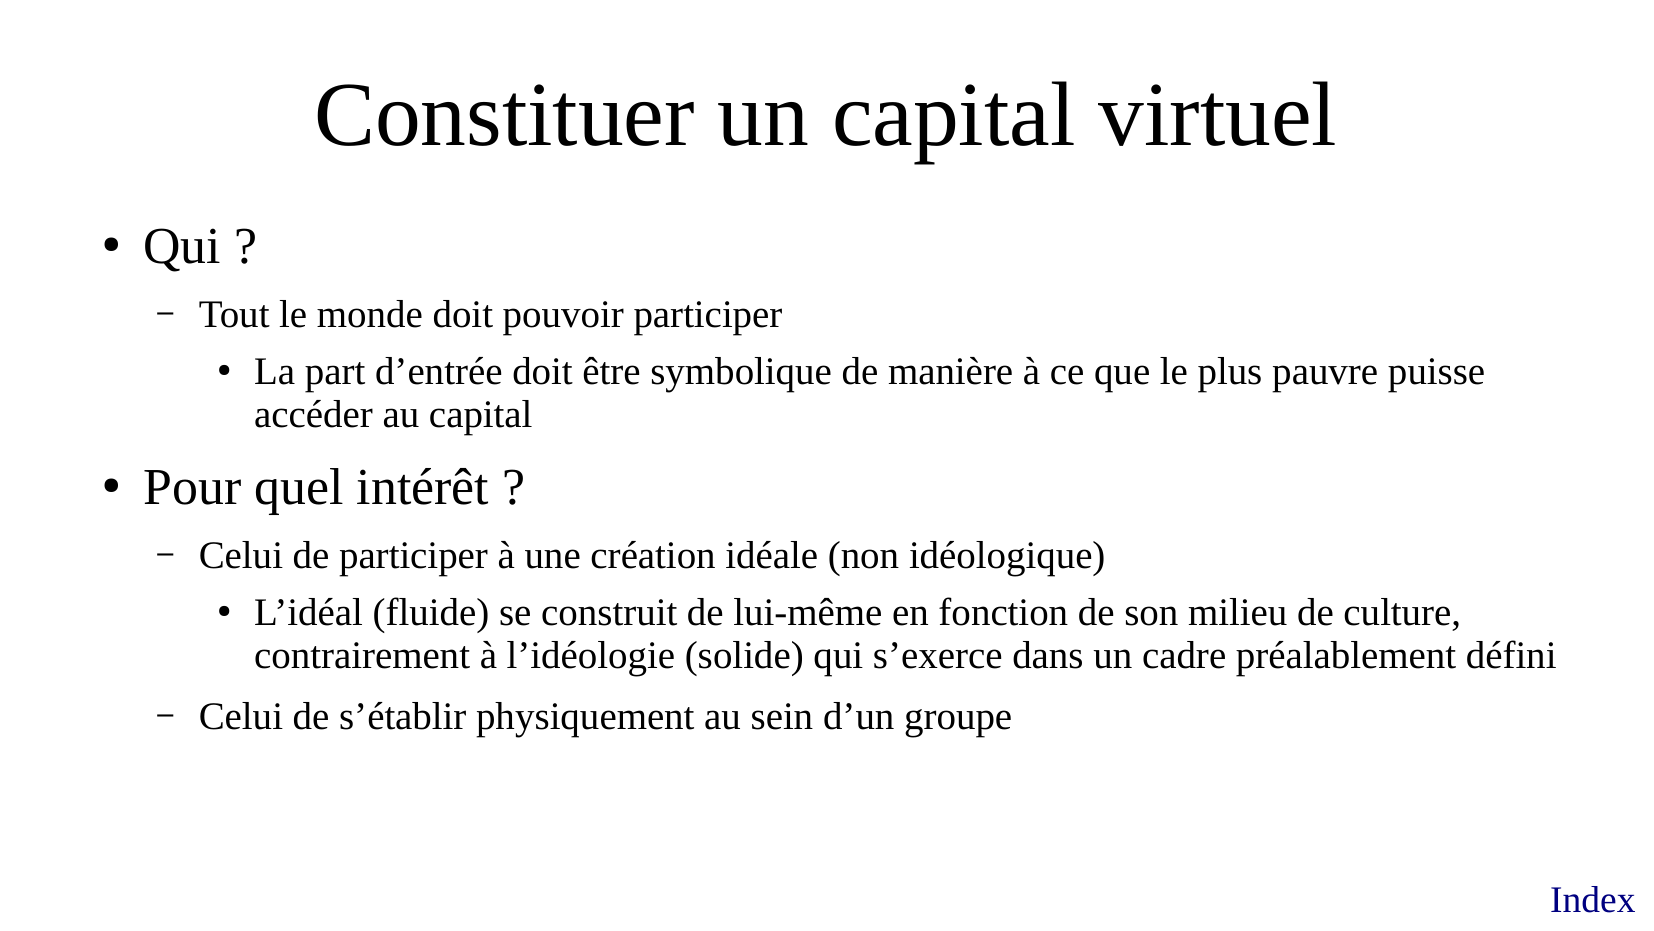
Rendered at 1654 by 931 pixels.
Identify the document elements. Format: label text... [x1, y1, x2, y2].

list Qui ? Tout le monde doit pouvoir participer La part d’entrée doit être symbolique de manière à ce que le plus pauvre puisse accéder au capital Pour quel intérêt ? Celui de participer à une création idéale (non idéologique) L’idéal (fluide) se construit de lui-même en fonction de son milieu de culture, contrairement à l’idéologie (solide) qui s’exerce dans un cadre préalablement défini Celui de s’établir physiquement au sein d’un groupe [88, 217, 1577, 757]
title Constituer un capital virtuel [82, 0, 1571, 296]
